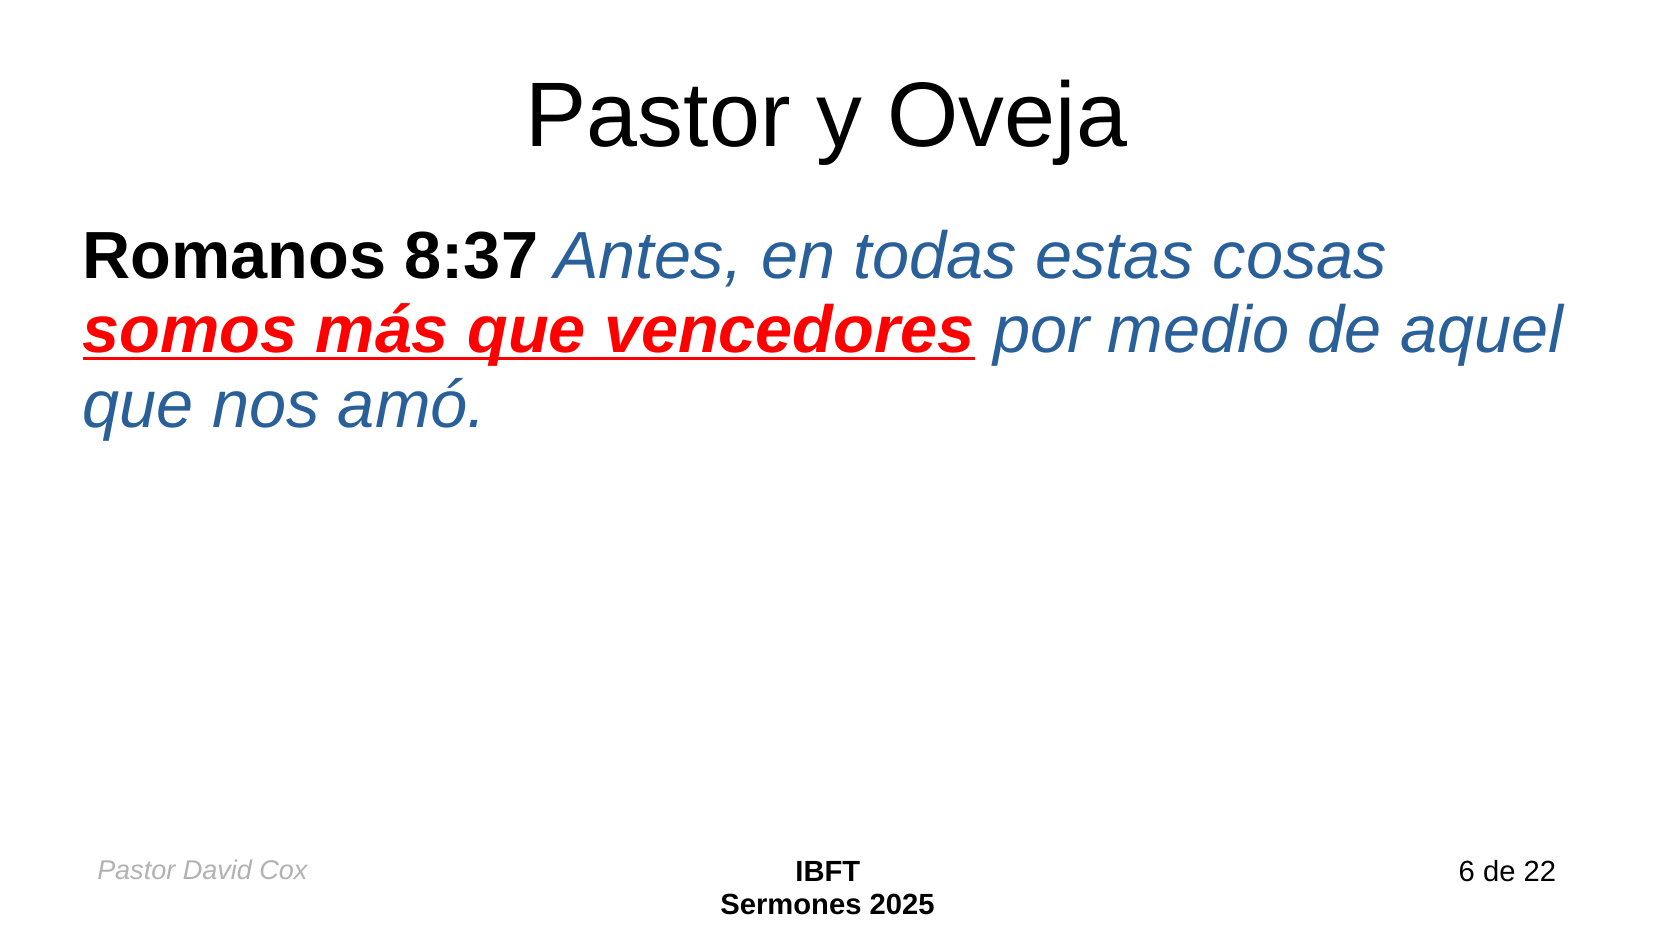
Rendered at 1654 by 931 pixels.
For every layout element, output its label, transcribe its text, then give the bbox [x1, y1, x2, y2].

title Pastor y Oveja [82, 37, 1571, 193]
list Romanos 8:37 Antes, en todas estas cosas somos más que vencedores por medio de aquel que nos amó. [82, 217, 1571, 758]
